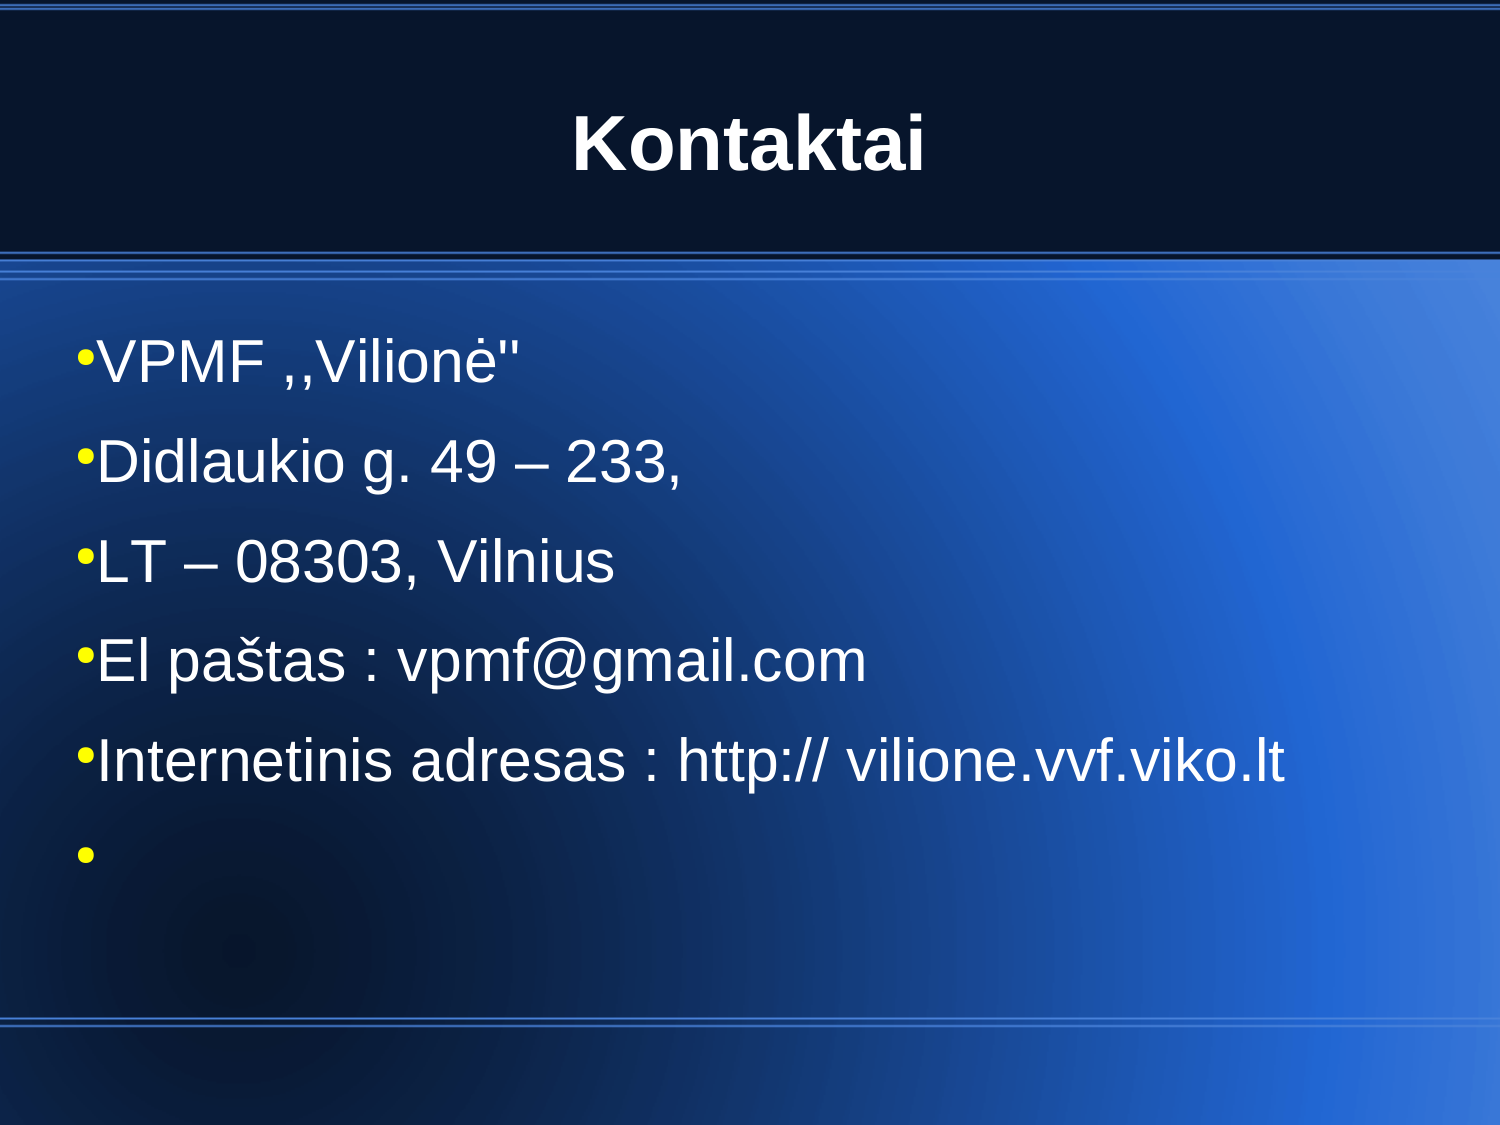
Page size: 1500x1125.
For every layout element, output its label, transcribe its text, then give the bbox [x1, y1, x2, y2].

list VPMF ,,Vilionė'' Didlaukio g. 49 – 233, LT – 08303, Vilnius El paštas : vpmf@gmail.com Internetinis adresas : http:// vilione.vvf.viko.lt [75, 322, 1425, 959]
title Kontaktai [75, 44, 1425, 233]
